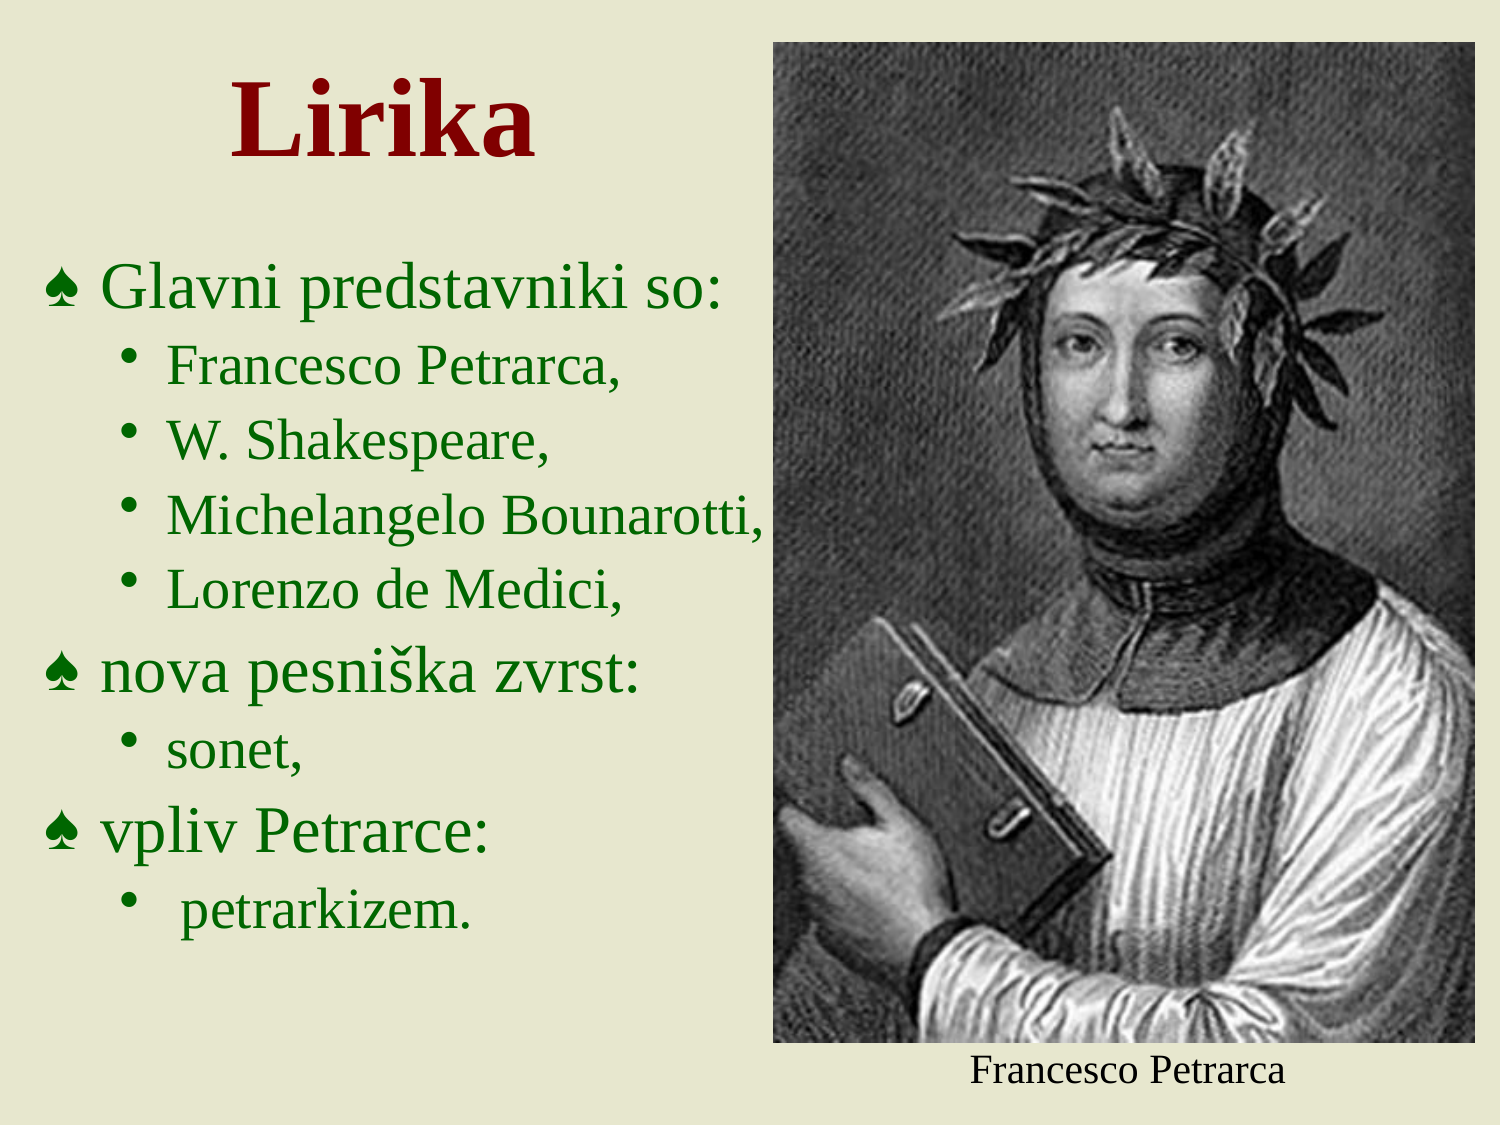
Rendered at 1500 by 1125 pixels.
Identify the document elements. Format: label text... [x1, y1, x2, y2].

list Glavni predstavniki so: Francesco Petrarca, W. Shakespeare, Michelangelo Bounarotti, Lorenzo de Medici, nova pesniška zvrst: sonet, vpliv Petrarce: petrarkizem. [29, 243, 798, 986]
title Lirika [29, 42, 738, 180]
text_box Francesco Petrarca [785, 1034, 1471, 1100]
picture [0, 0, 1500, 1125]
